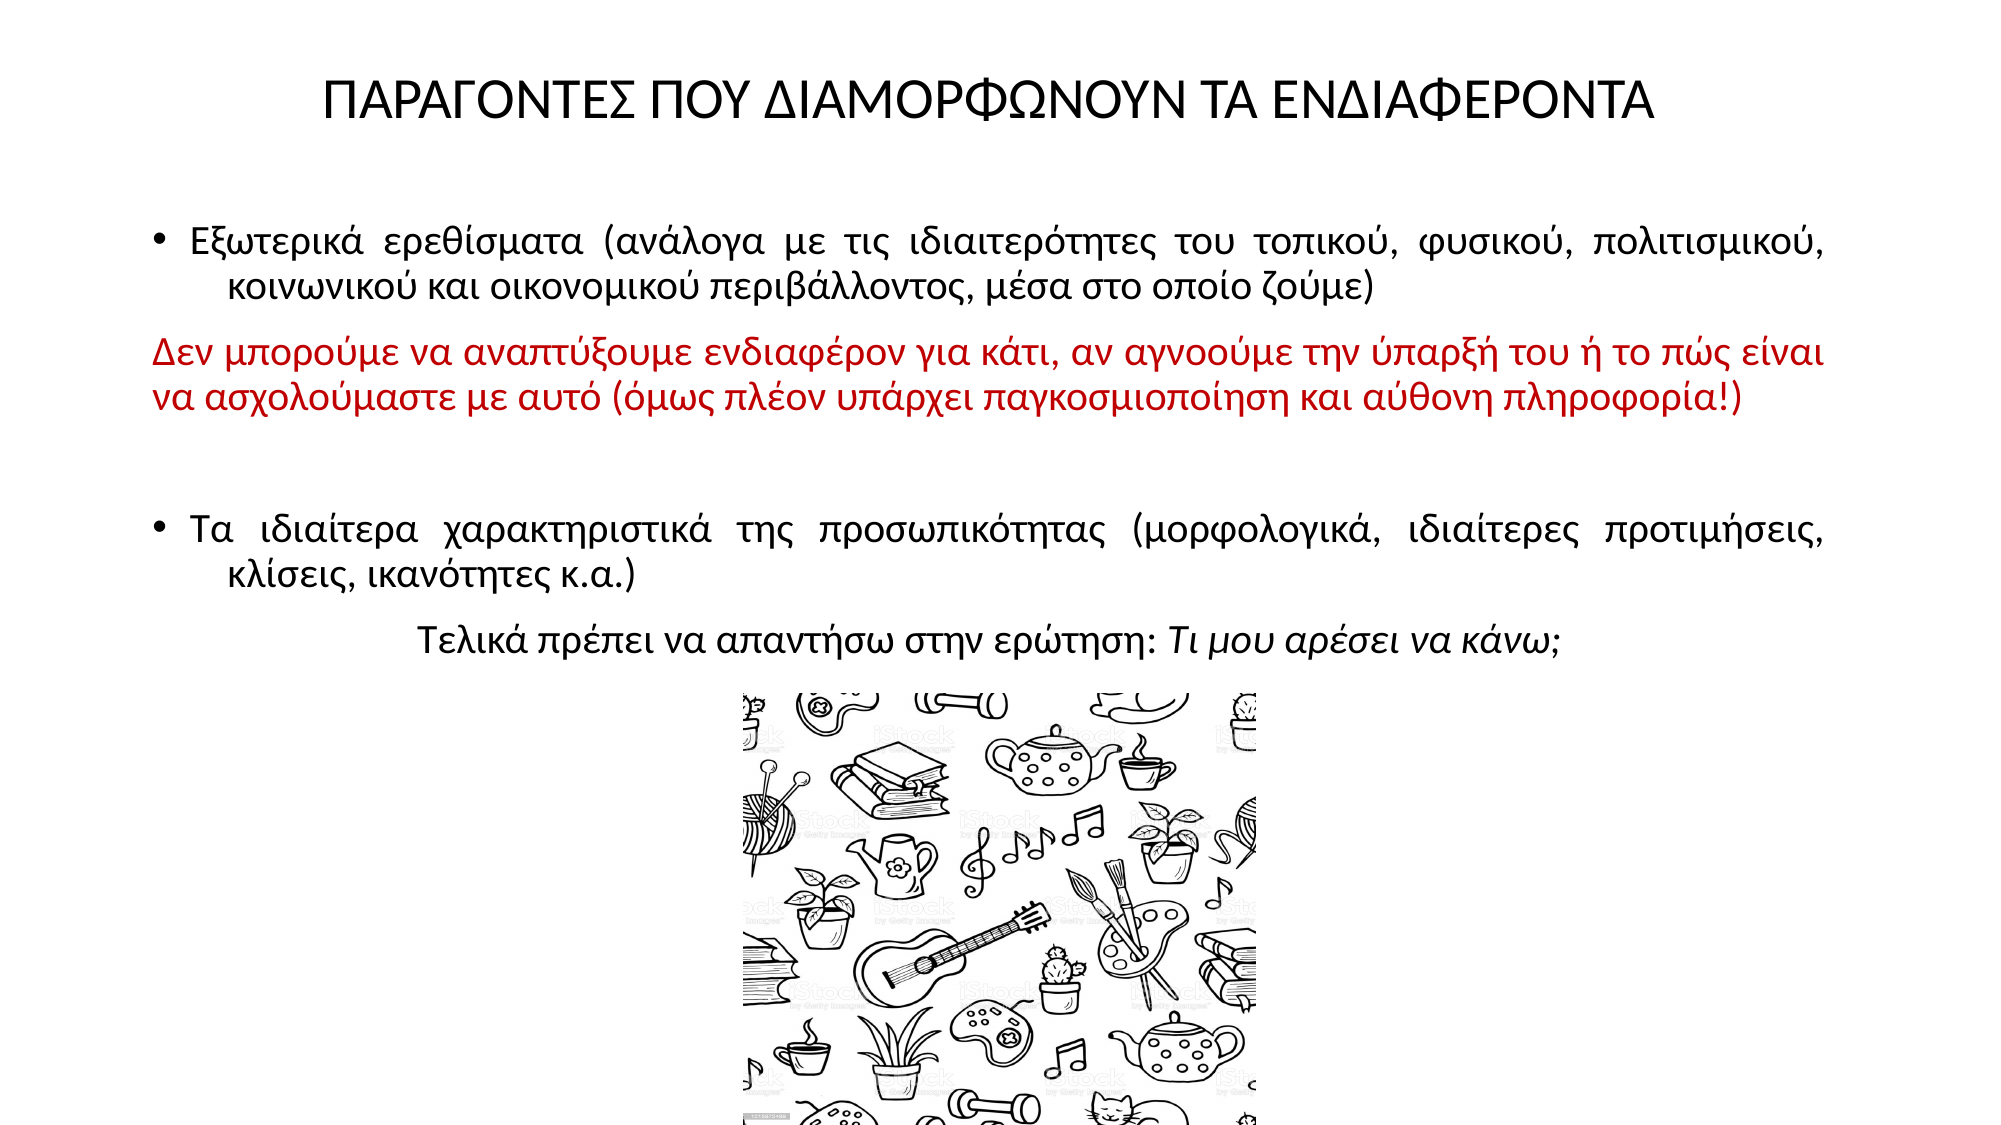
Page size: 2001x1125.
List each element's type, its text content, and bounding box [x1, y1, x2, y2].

picture [743, 693, 1256, 1125]
list ΠΑΡΑΓΟΝΤΕΣ ΠΟΥ ΔΙΑΜΟΡΦΩΝΟΥΝ ΤΑ ΕΝΔΙΑΦΕΡΟΝΤΑ Εξωτερικά ερεθίσματα (ανάλογα με τις ιδιαιτερότητες του τοπικού, φυσικού, πολιτισμικού, κοινωνικού και οικονομικού περιβάλλοντος, μέσα στο οποίο ζούμε) Δεν μπορούμε να αναπτύξουμε ενδιαφέρον για κάτι, αν αγνοούμε την ύπαρξή του ή το πώς είναι να ασχολούμαστε με αυτό (όμως πλέον υπάρχει παγκοσμιοποίηση και αύθονη πληροφορία!) Τα ιδιαίτερα χαρακτηριστικά της προσωπικότητας (μορφολογικά, ιδιαίτερες προτιμήσεις, κλίσεις, ικανότητες κ.α.) Τελικά πρέπει να απαντήσω στην ερώτηση: Τι μου αρέσει να κάνω; [137, 61, 1863, 1014]
